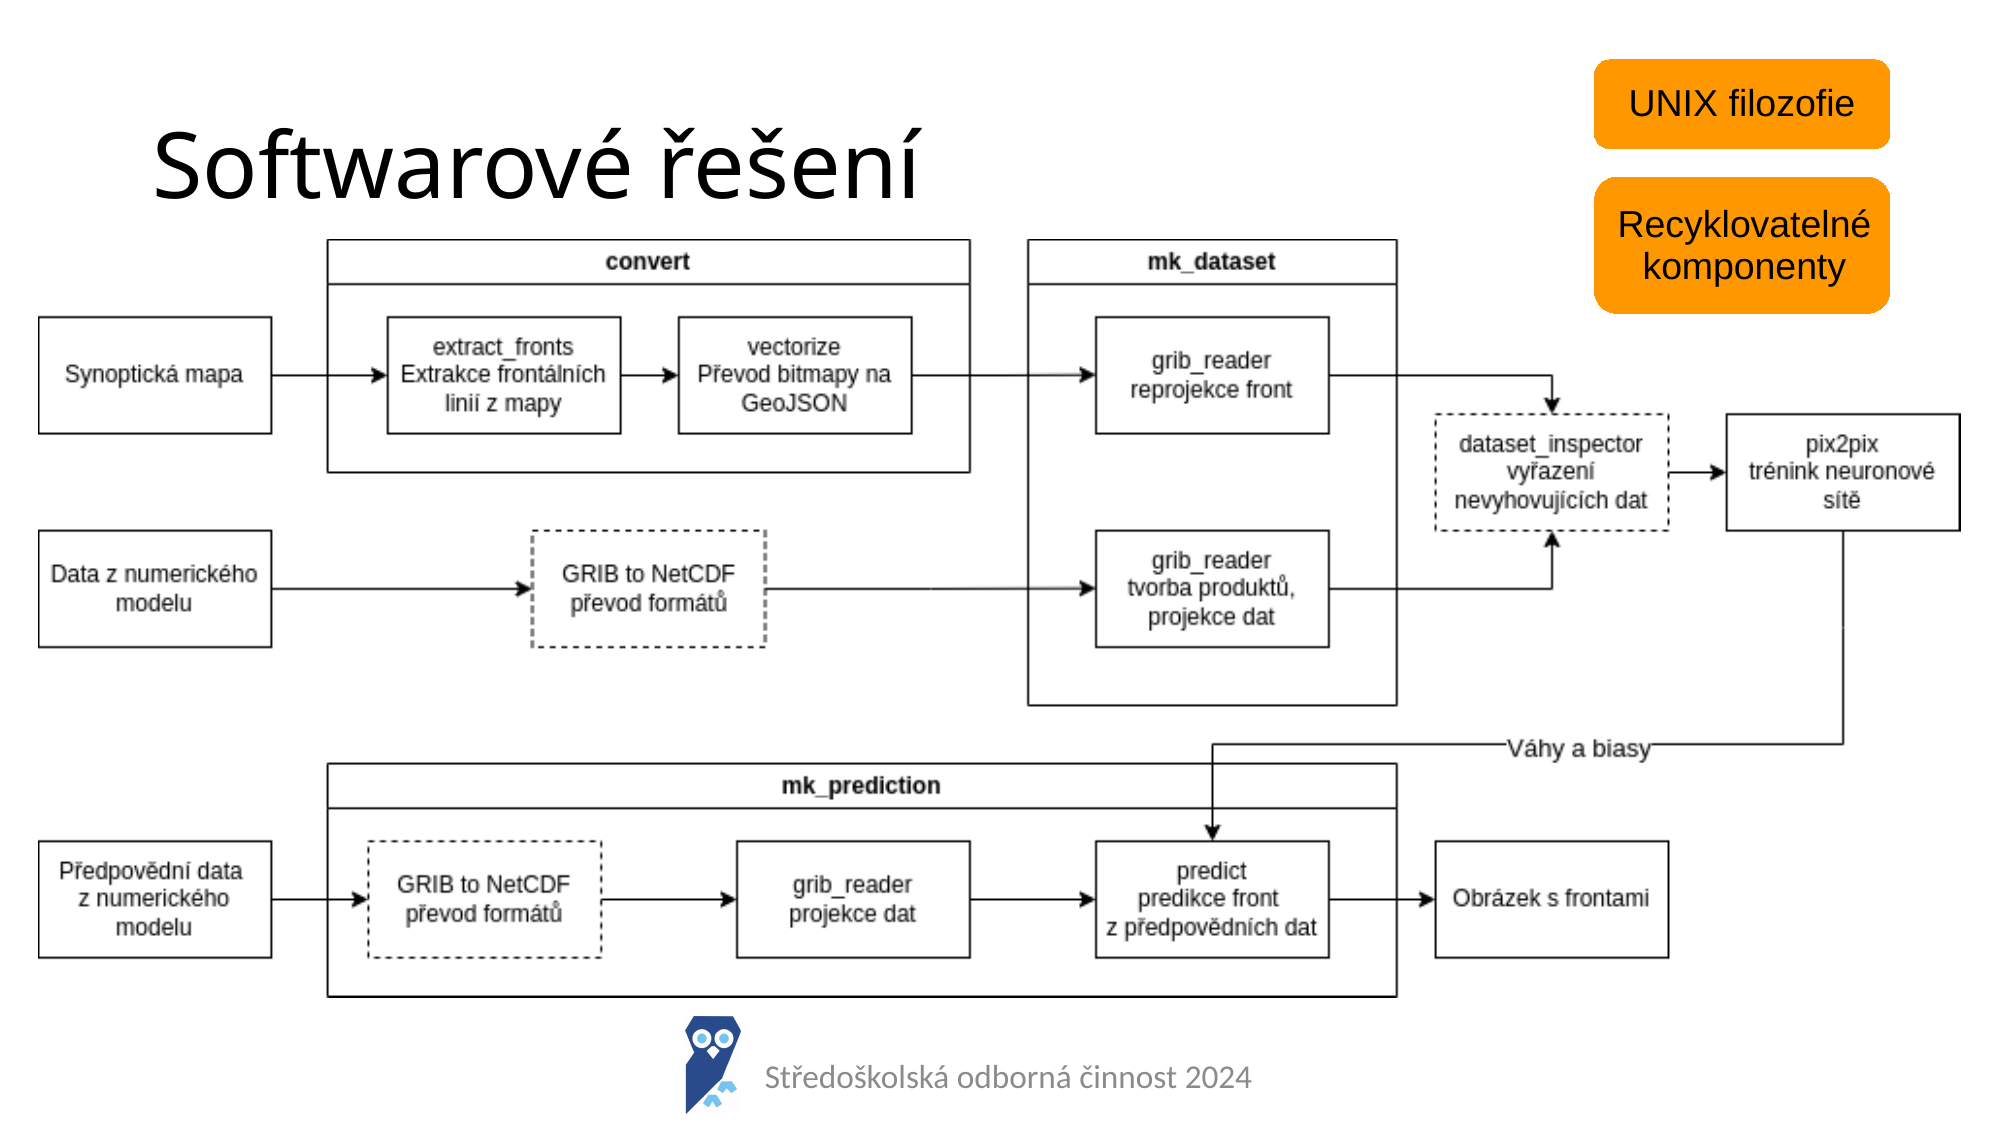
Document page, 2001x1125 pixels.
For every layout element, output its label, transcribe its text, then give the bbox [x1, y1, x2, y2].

footer Středoškolská odborná činnost 2024 [748, 1044, 1269, 1105]
picture [38, 239, 1961, 999]
title Softwarové řešení [137, 59, 1863, 239]
text_box Recyklovatelné komponenty [1599, 177, 1890, 314]
text_box [1594, 186, 1599, 305]
picture [685, 1016, 741, 1114]
text_box UNIX filozofie [1594, 59, 1890, 148]
